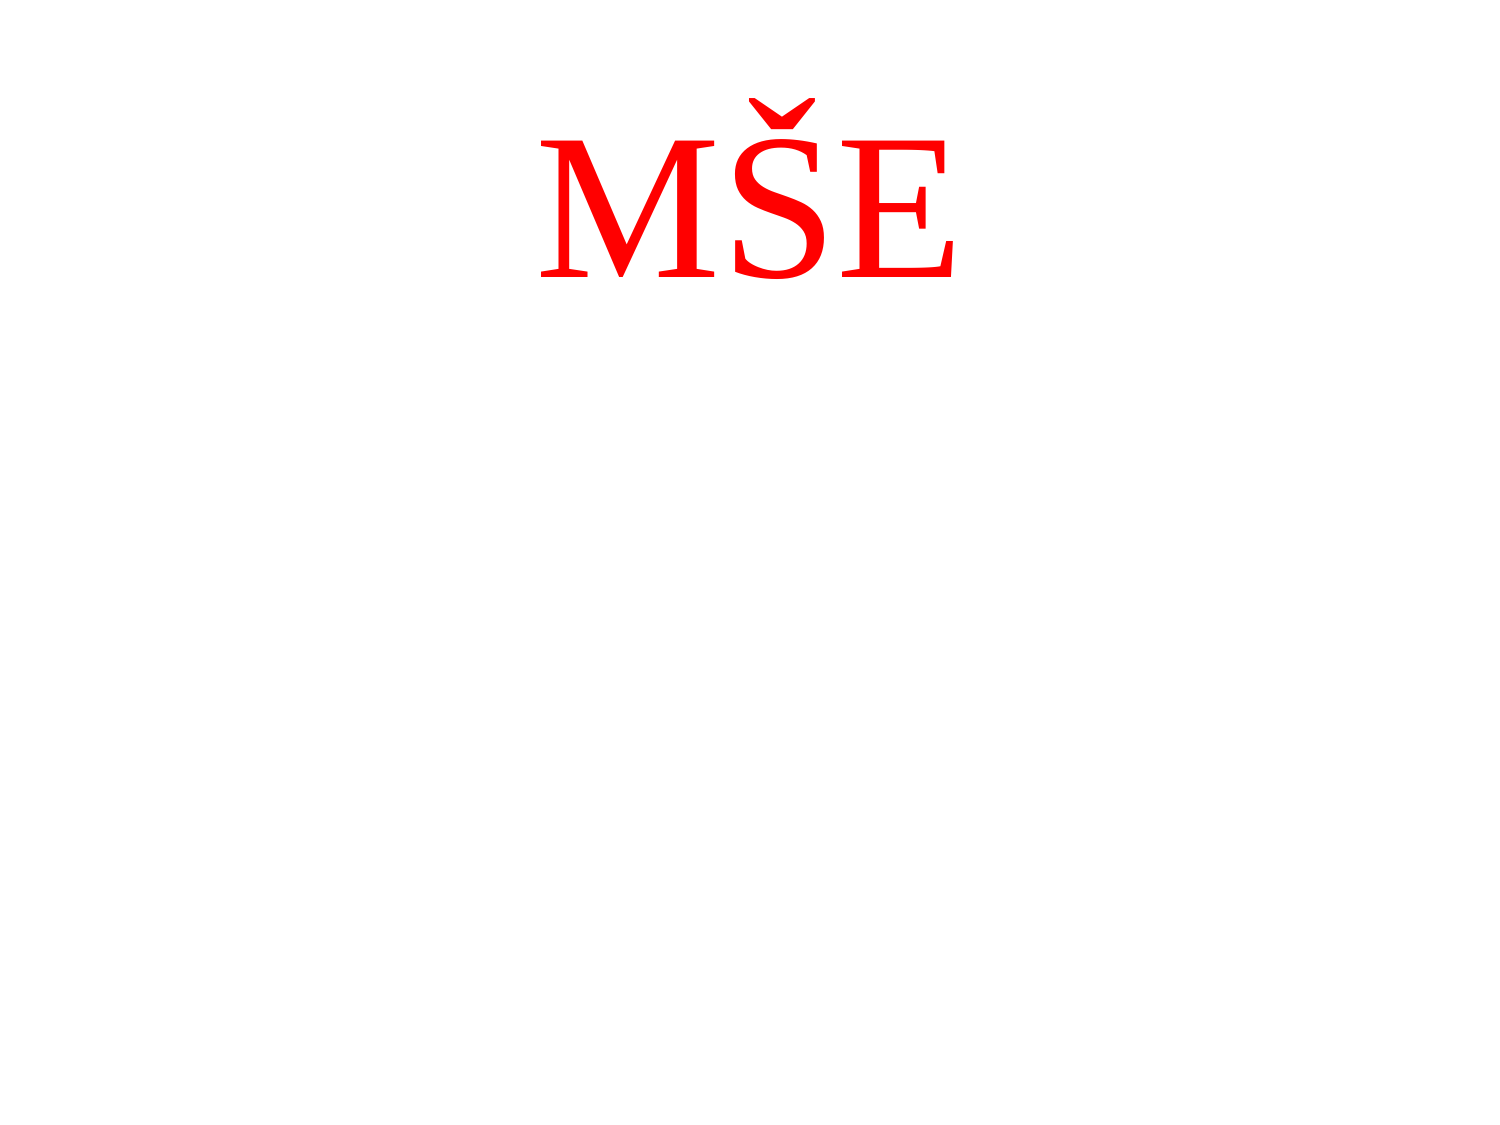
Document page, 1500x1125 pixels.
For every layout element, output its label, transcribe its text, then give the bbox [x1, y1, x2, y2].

title MŠE [112, 61, 1388, 327]
